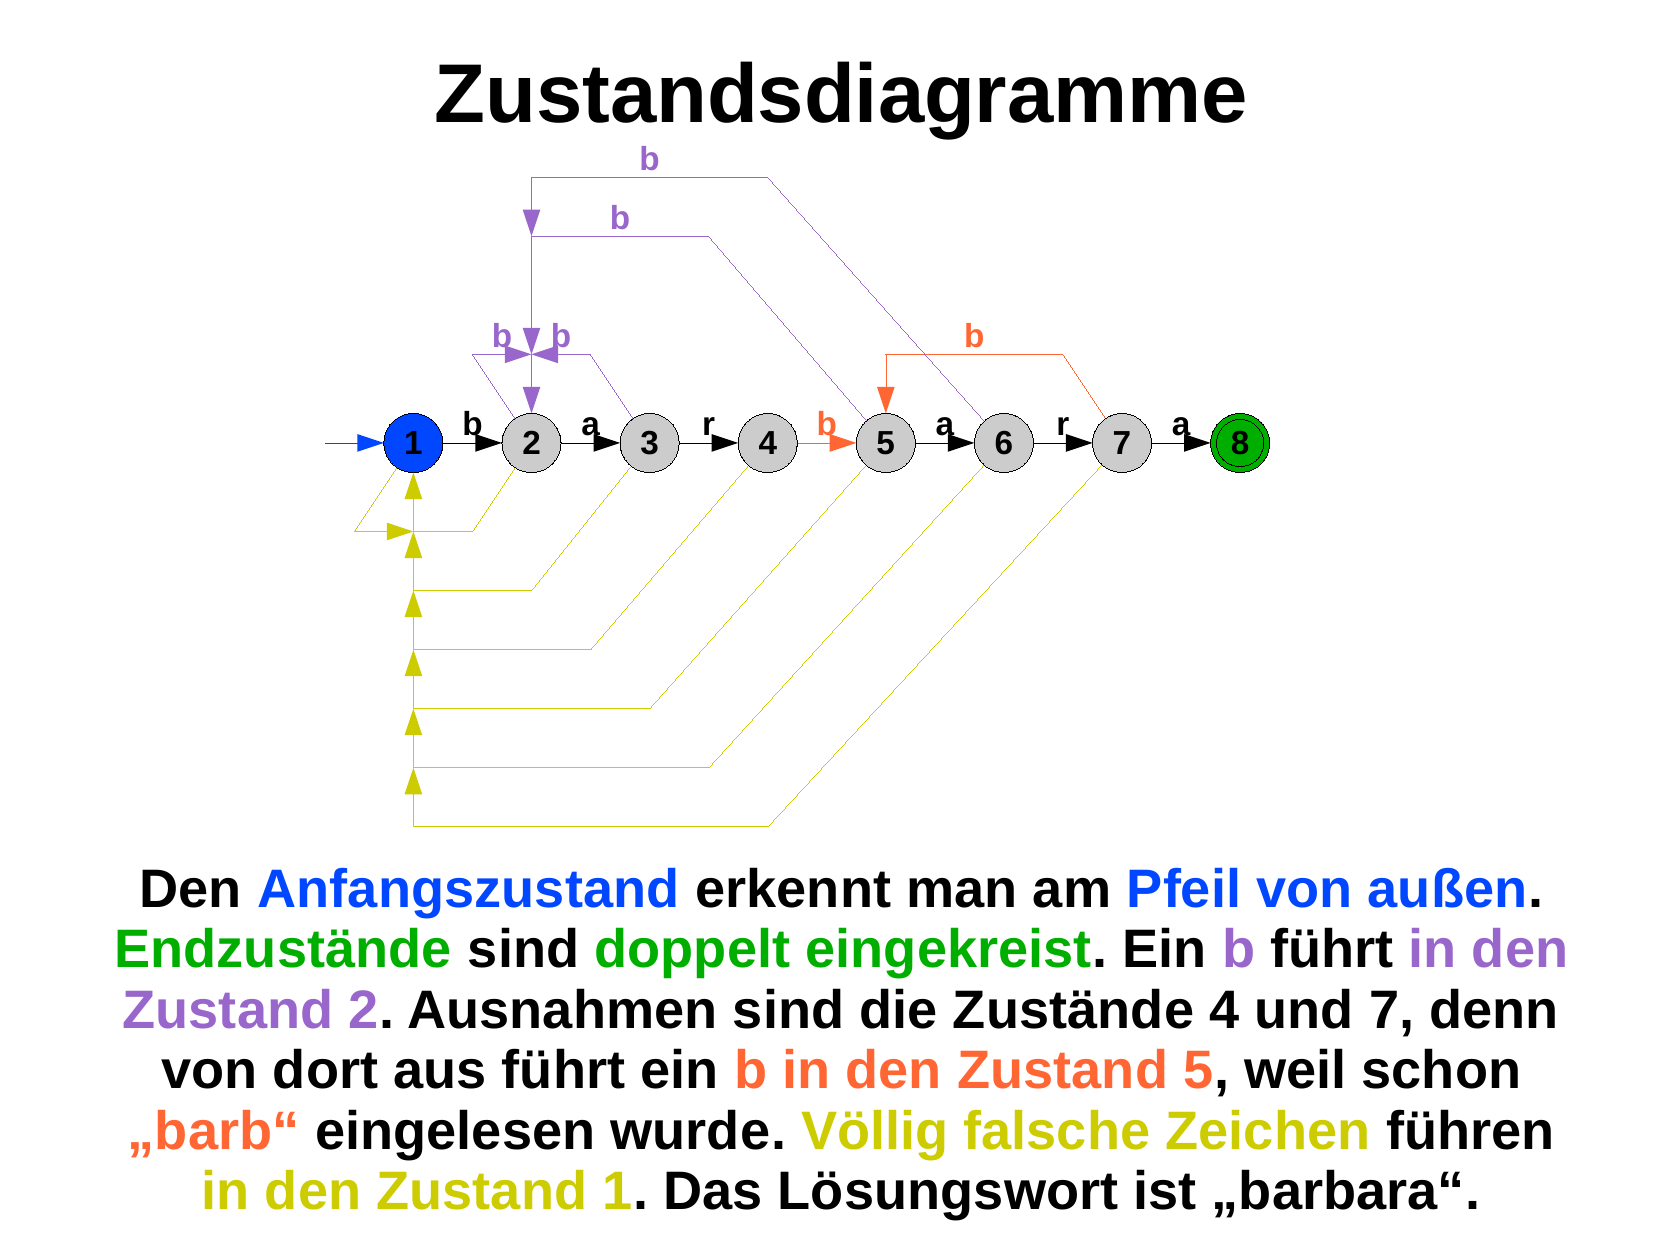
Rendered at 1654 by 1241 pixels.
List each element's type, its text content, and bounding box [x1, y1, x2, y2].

text_box 4 [738, 413, 798, 473]
text_box 8 [1216, 419, 1264, 467]
text_box Den Anfangszustand erkennt man am Pfeil von außen. Endzustände sind doppelt eingekreist. Ein b führt in den Zustand 2. Ausnahmen sind die Zustände 4 und 7, denn von dort aus führt ein b in den Zustand 5, weil schon „barb“ eingelesen wurde. Völlig falsche Zeichen führen in den Zustand 1. Das Lösungswort ist „barbara“. [88, 850, 1595, 1238]
text_box 6 [974, 413, 1034, 473]
text_box 7 [1092, 413, 1152, 473]
text_box 1 [383, 413, 443, 473]
text_box 3 [620, 413, 680, 473]
text_box 5 [856, 413, 916, 473]
text_box 2 [501, 413, 562, 473]
text_box [1210, 413, 1270, 473]
text_box Zustandsdiagramme [88, 39, 1595, 148]
